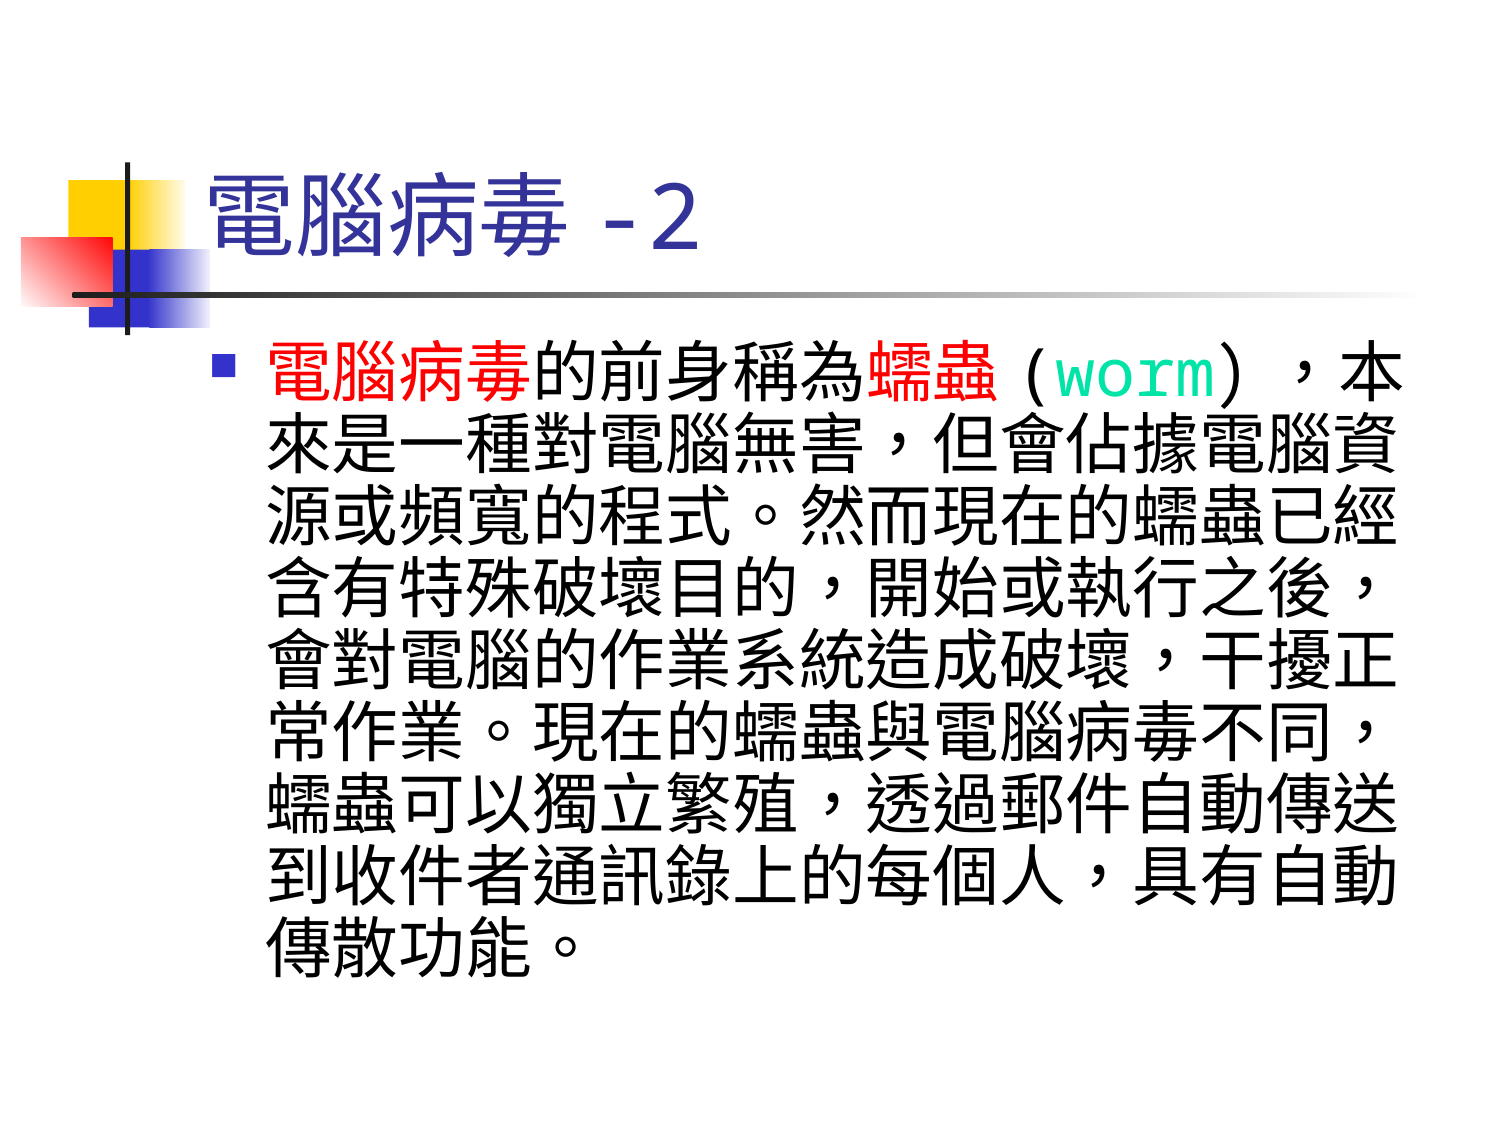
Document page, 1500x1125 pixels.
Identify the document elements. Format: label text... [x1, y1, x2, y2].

list 電腦病毒的前身稱為蠕蟲(worm)，本來是一種對電腦無害，但會佔據電腦資源或頻寬的程式。然而現在的蠕蟲已經含有特殊破壞目的，開始或執行之後，會對電腦的作業系統造成破壞，干擾正常作業。現在的蠕蟲與電腦病毒不同，蠕蟲可以獨立繁殖，透過郵件自動傳送到收件者通訊錄上的每個人，具有自動傳散功能。 [193, 331, 1469, 1007]
title 電腦病毒-2 [188, 35, 1468, 276]
